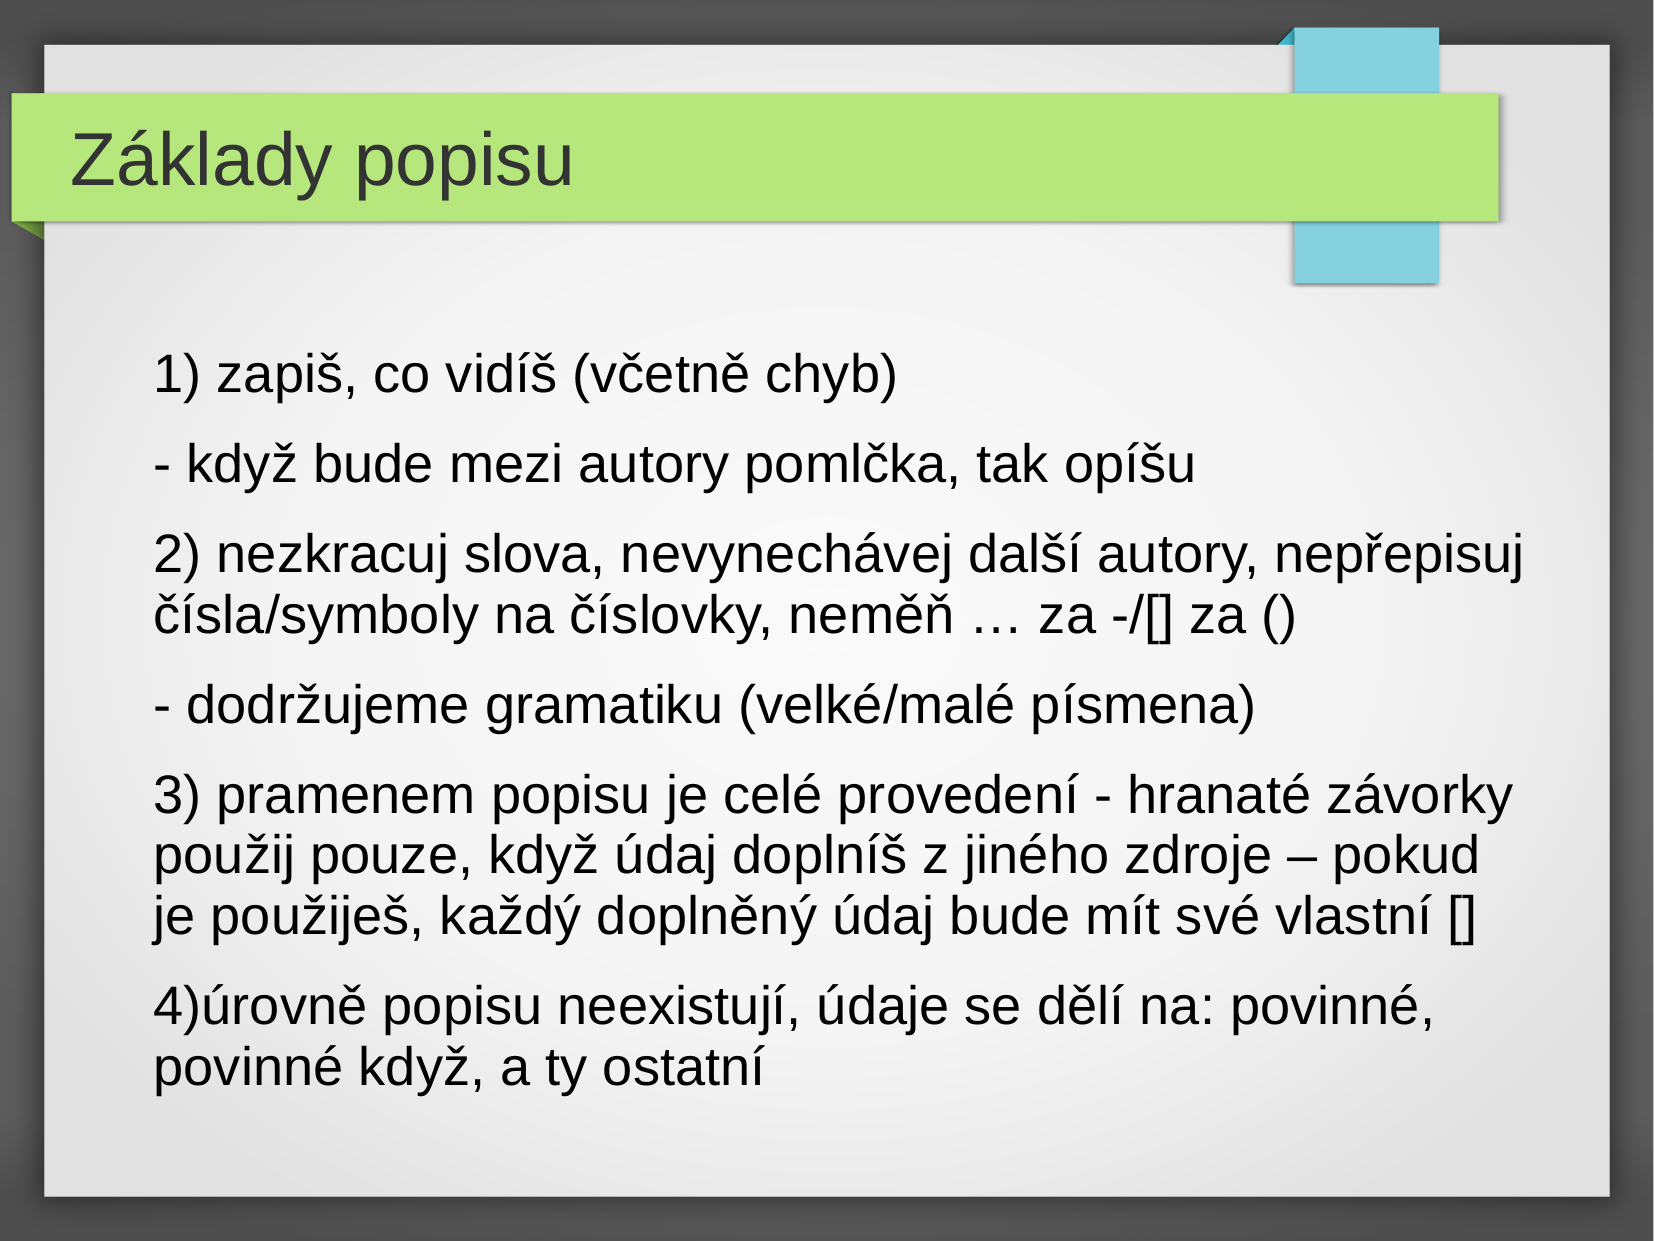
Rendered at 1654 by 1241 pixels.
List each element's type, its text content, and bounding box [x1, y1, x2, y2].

list 1) zapiš, co vidíš (včetně chyb) - když bude mezi autory pomlčka, tak opíšu 2) nezkracuj slova, nevynechávej další autory, nepřepisuj čísla/symboly na číslovky, neměň … za -/[] za () - dodržujeme gramatiku (velké/malé písmena) 3) pramenem popisu je celé provedení - hranaté závorky použij pouze, když údaj doplníš z jiného zdroje – pokud je použiješ, každý doplněný údaj bude mít své vlastní [] 4)úrovně popisu neexistují, údaje se dělí na: povinné, povinné když, a ty ostatní [82, 343, 1538, 1063]
title Základy popisu [70, 106, 1229, 213]
picture [0, 0, 1654, 1241]
